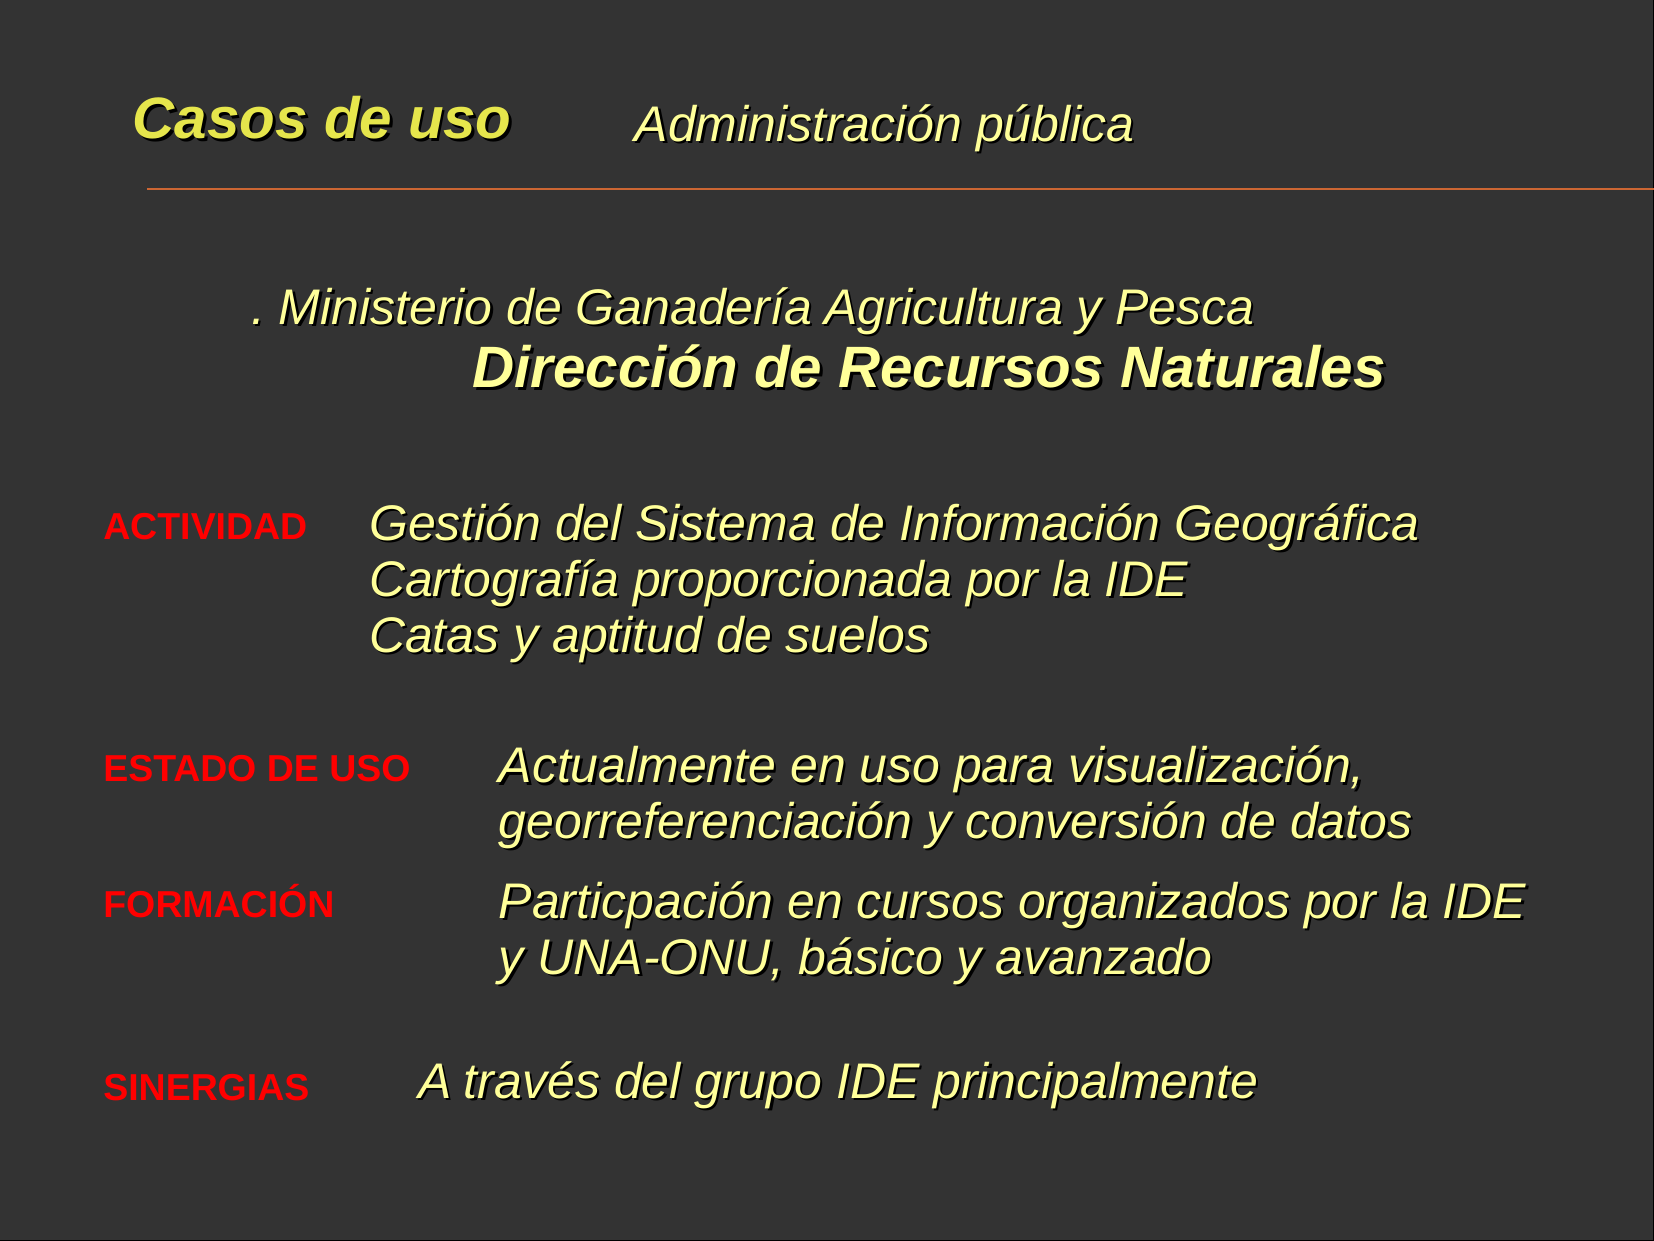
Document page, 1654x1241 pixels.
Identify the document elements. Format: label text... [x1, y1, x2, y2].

text_box Actualmente en uso para visualización, georreferenciación y conversión de datos [484, 730, 1565, 857]
text_box ESTADO DE USO [88, 740, 484, 798]
text_box Administración pública [620, 88, 1536, 160]
text_box Particpación en cursos organizados por la IDE y UNA-ONU, básico y avanzado [484, 865, 1565, 993]
text_box SINERGIAS [88, 1059, 403, 1117]
text_box ACTIVIDAD [88, 498, 354, 556]
text_box [0, 0, 1654, 1241]
text_box . Ministerio de Ganadería Agricultura y Pesca Dirección de Recursos Naturales [236, 271, 1536, 408]
text_box Casos de uso [118, 78, 1536, 169]
text_box FORMACIÓN [88, 876, 484, 934]
text_box Gestión del Sistema de Información Geográfica Cartografía proporcionada por la IDE Catas y aptitud de suelos [354, 487, 1654, 670]
text_box A través del grupo IDE principalmente [403, 1045, 1347, 1117]
